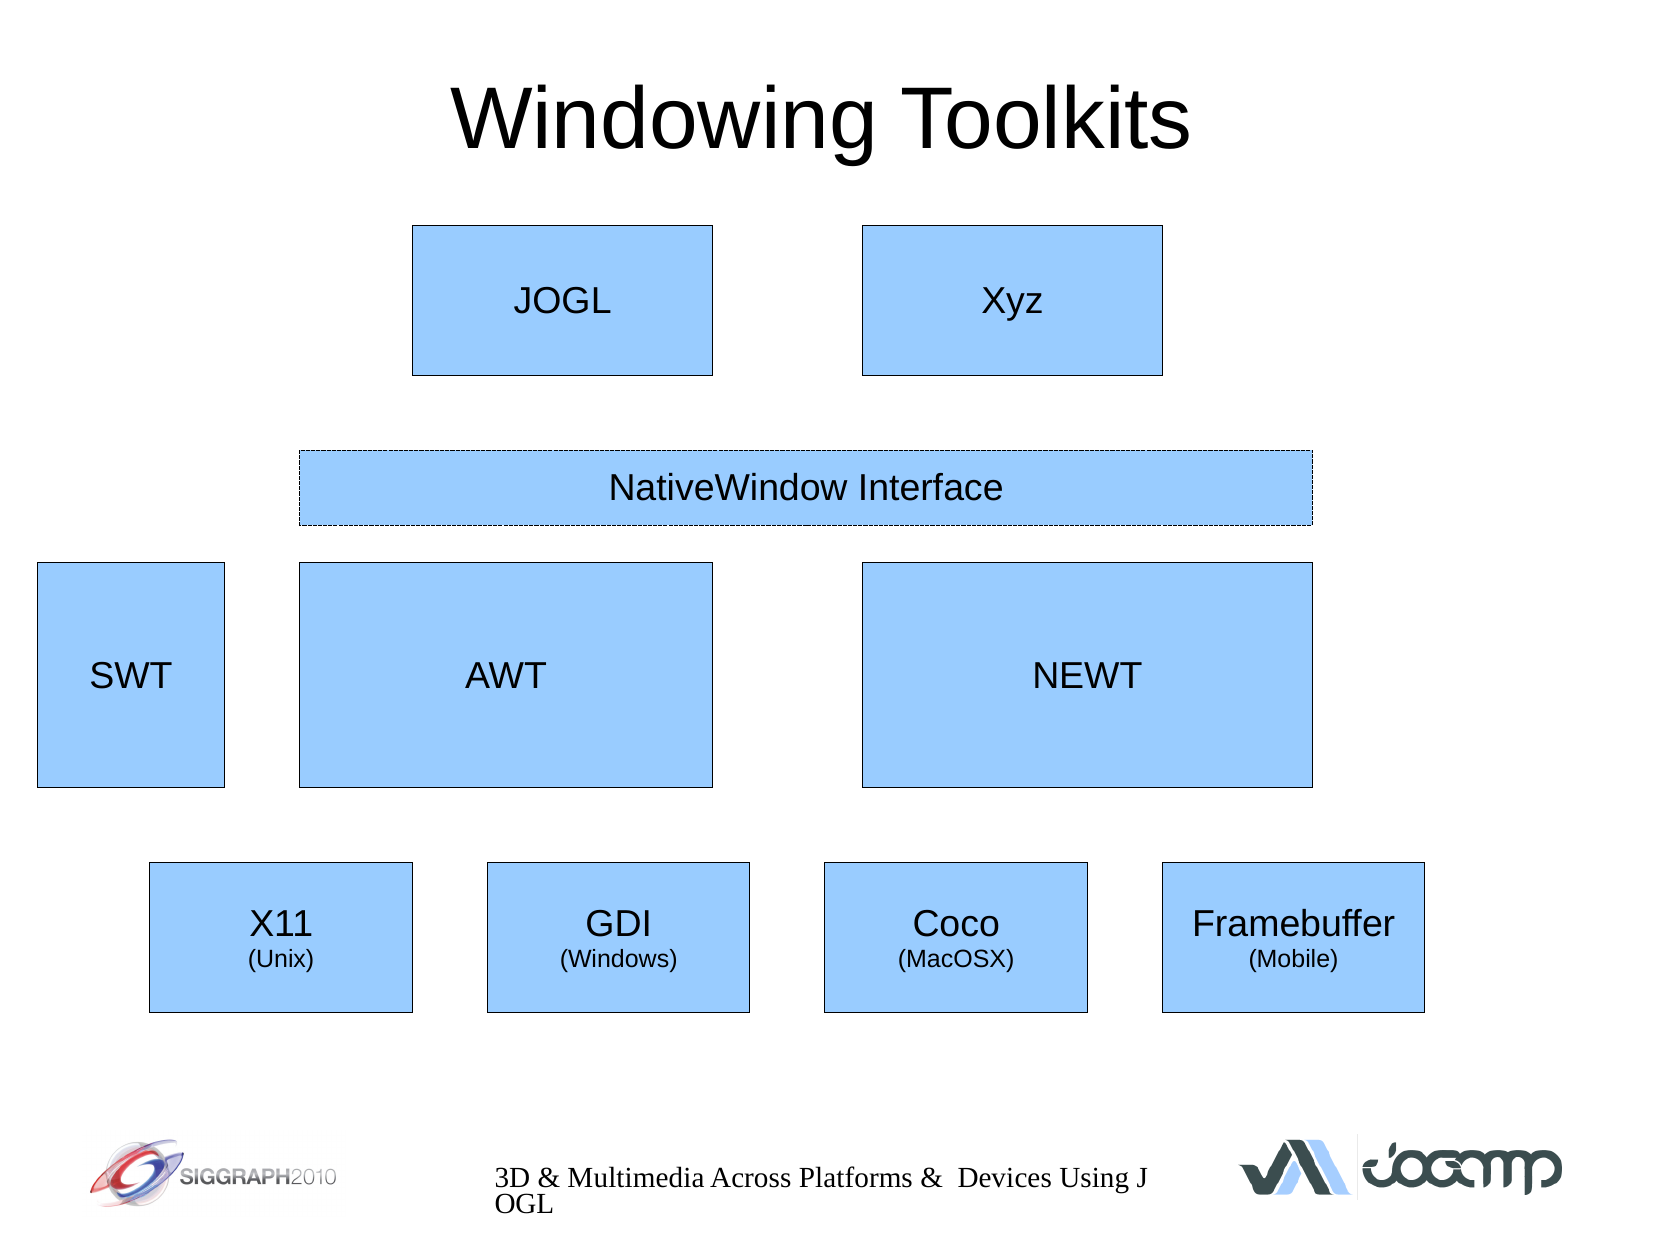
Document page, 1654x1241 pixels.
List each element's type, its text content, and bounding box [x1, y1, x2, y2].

title Windowing Toolkits [68, 56, 1576, 181]
text_box NEWT [862, 562, 1313, 788]
text_box X11 (Unix) [149, 862, 413, 1013]
text_box Framebuffer (Mobile) [1162, 862, 1425, 1013]
picture [82, 1130, 346, 1217]
text_box SWT [37, 562, 225, 788]
text_box Xyz [862, 225, 1163, 376]
text_box AWT [299, 562, 713, 788]
text_box JOGL [412, 225, 713, 376]
text_box NativeWindow Interface [299, 450, 1313, 526]
text_box Coco (MacOSX) [824, 862, 1088, 1013]
text_box GDI (Windows) [487, 862, 750, 1013]
picture [1237, 1134, 1562, 1200]
